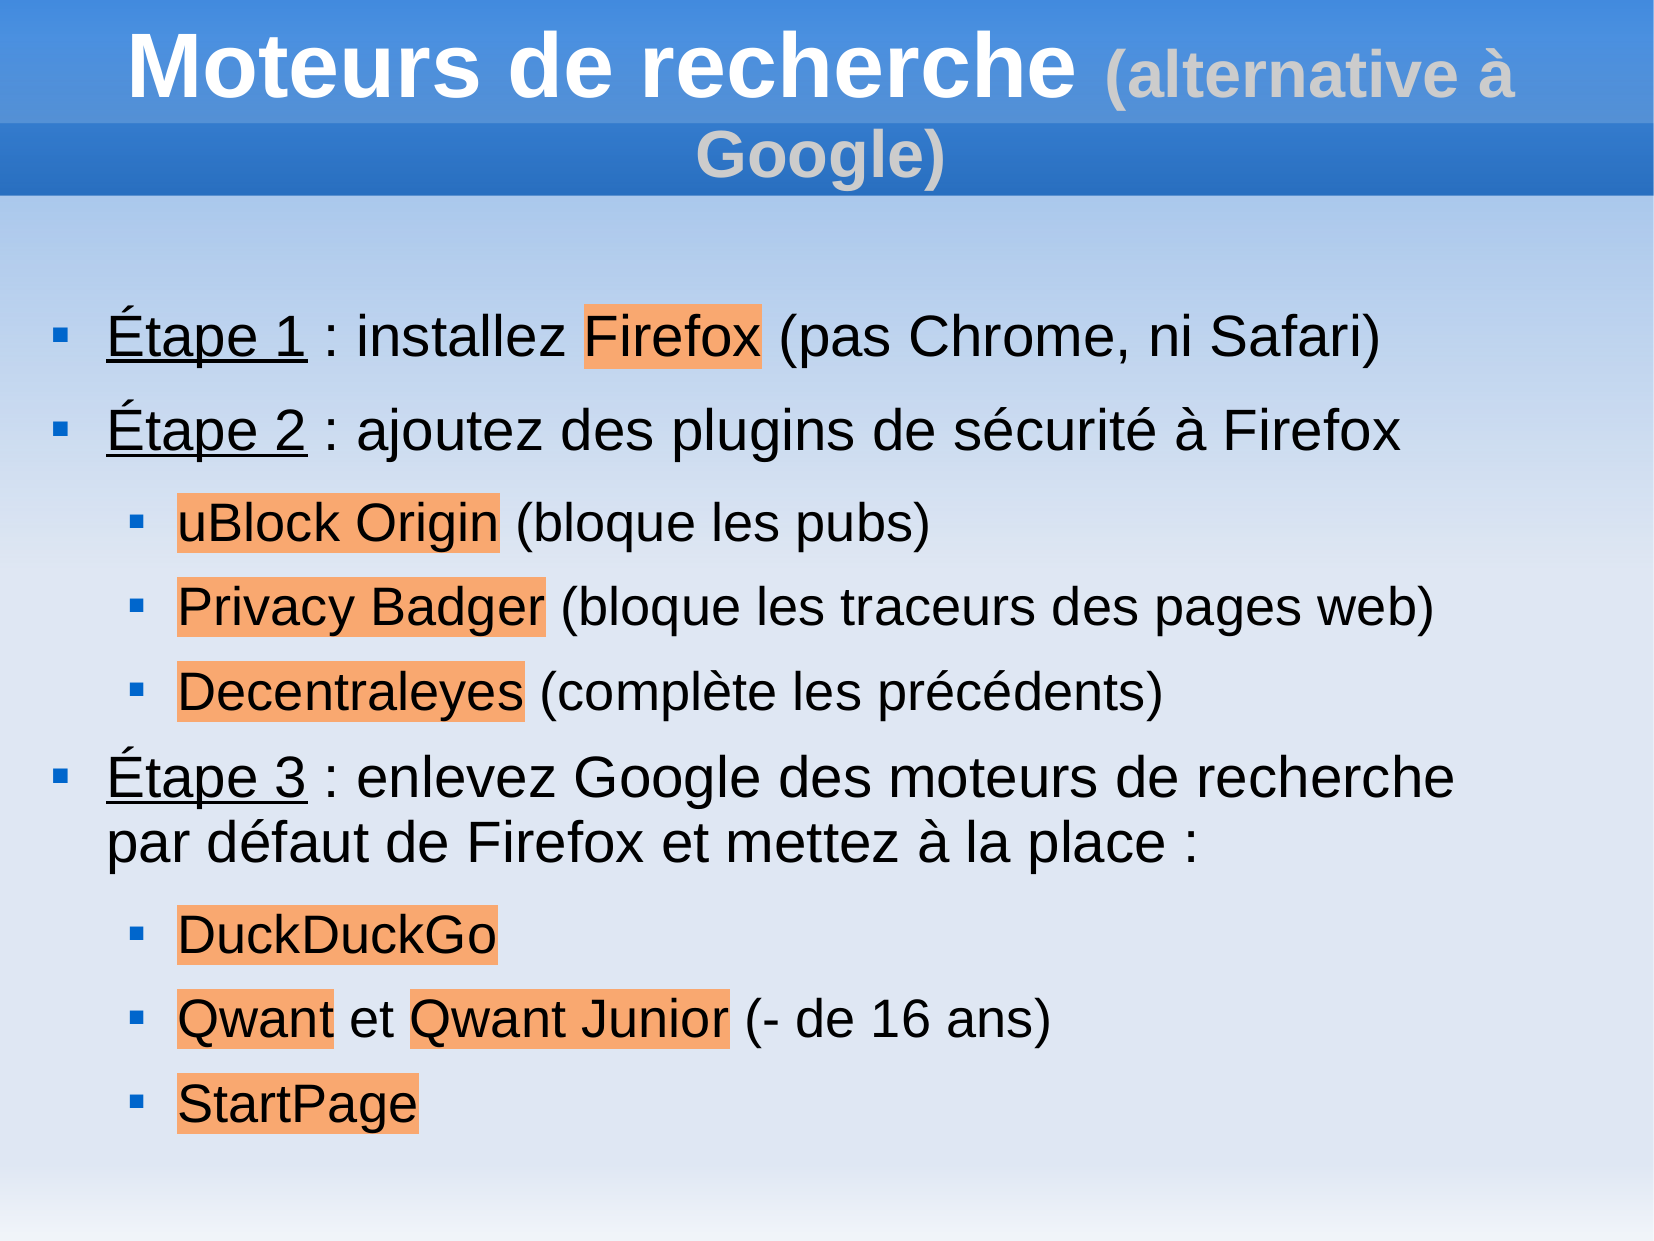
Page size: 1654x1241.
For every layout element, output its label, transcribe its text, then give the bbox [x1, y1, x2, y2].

title Moteurs de recherche (alternative à Google) [76, 0, 1565, 208]
picture [0, 0, 1654, 1241]
list Étape 1 : installez Firefox (pas Chrome, ni Safari) Étape 2 : ajoutez des plugins de sécurité à Firefox uBlock Origin (bloque les pubs) Privacy Badger (bloque les traceurs des pages web) Decentraleyes (complète les précédents) Étape 3 : enlevez Google des moteurs de recherche par défaut de Firefox et mettez à la place : DuckDuckGo Qwant et Qwant Junior (- de 16 ans) StartPage [35, 303, 1524, 1205]
